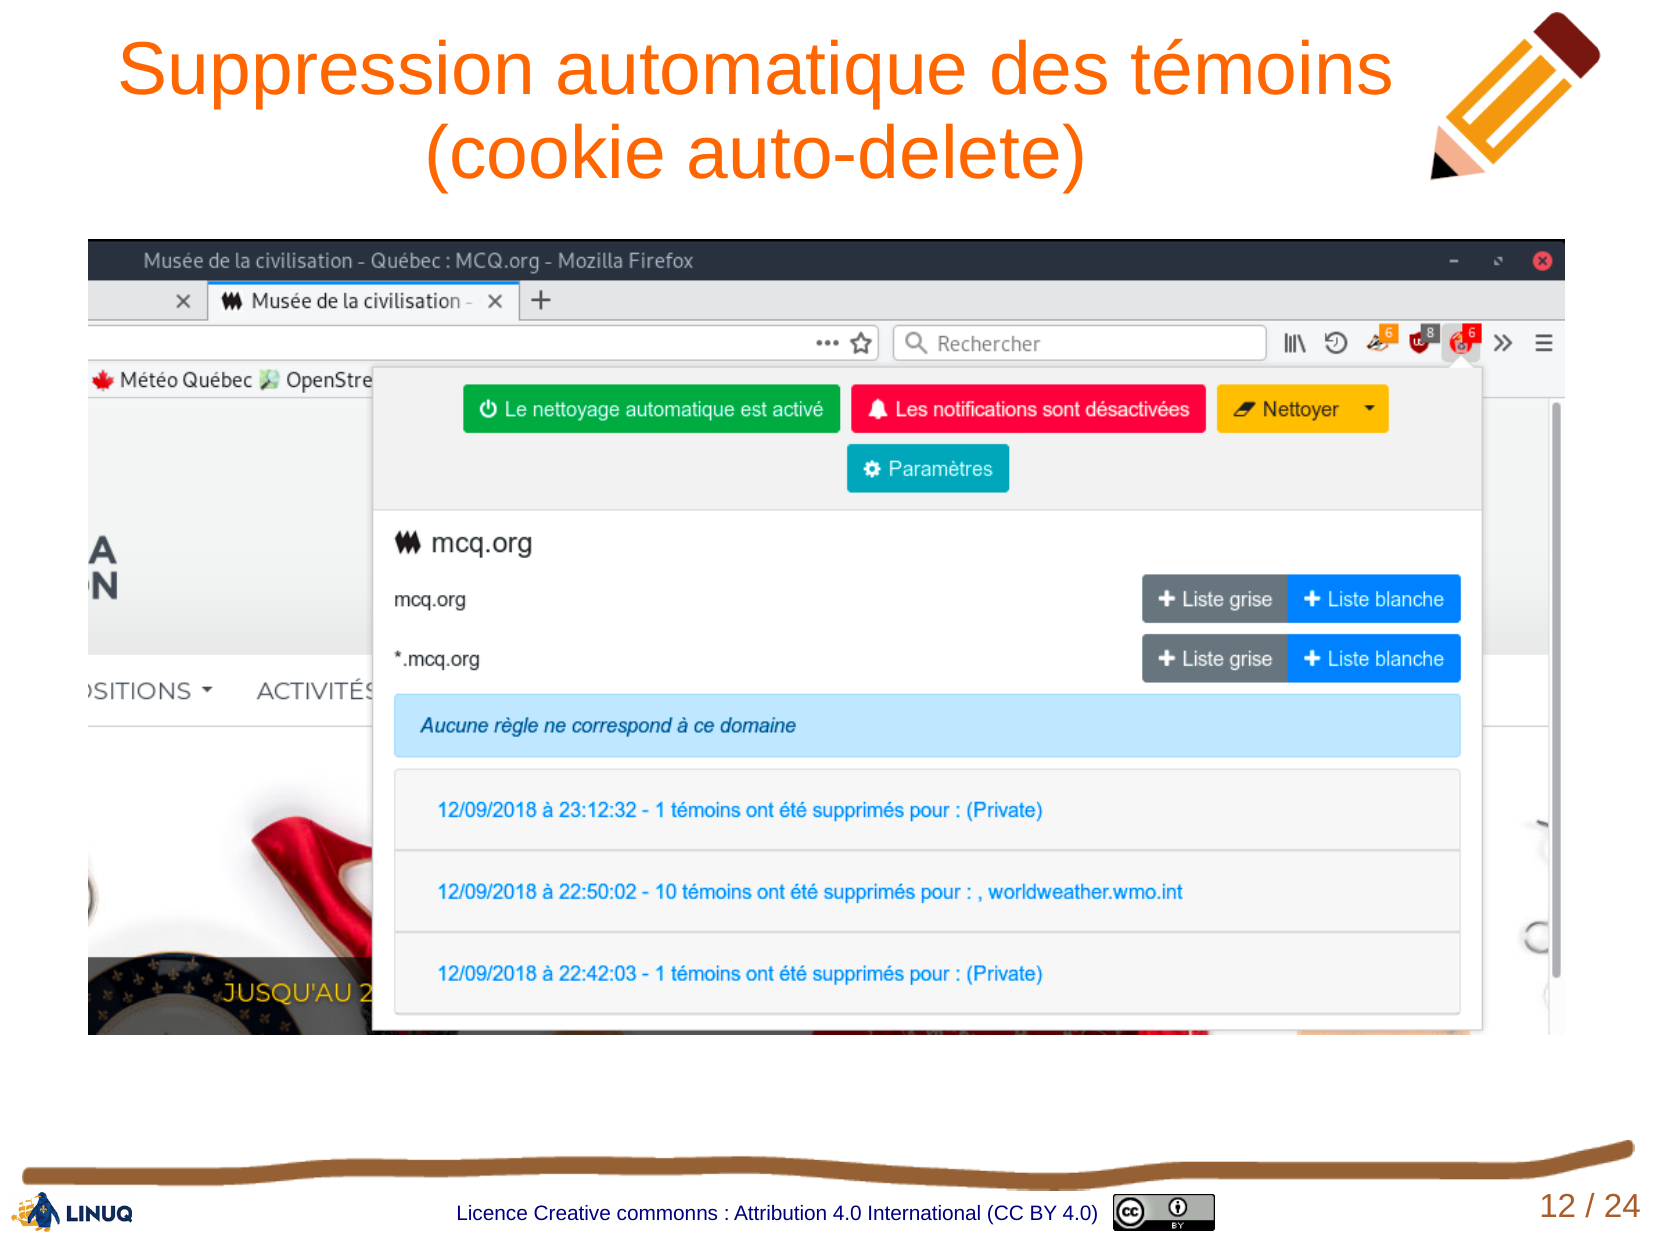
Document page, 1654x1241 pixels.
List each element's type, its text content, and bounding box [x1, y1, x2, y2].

picture [1430, 12, 1601, 181]
picture [1113, 1194, 1215, 1231]
title Suppression automatique des témoins (cookie auto-delete) [82, 26, 1430, 195]
picture [22, 1140, 1635, 1191]
picture [11, 1192, 132, 1232]
picture [88, 239, 1565, 1035]
